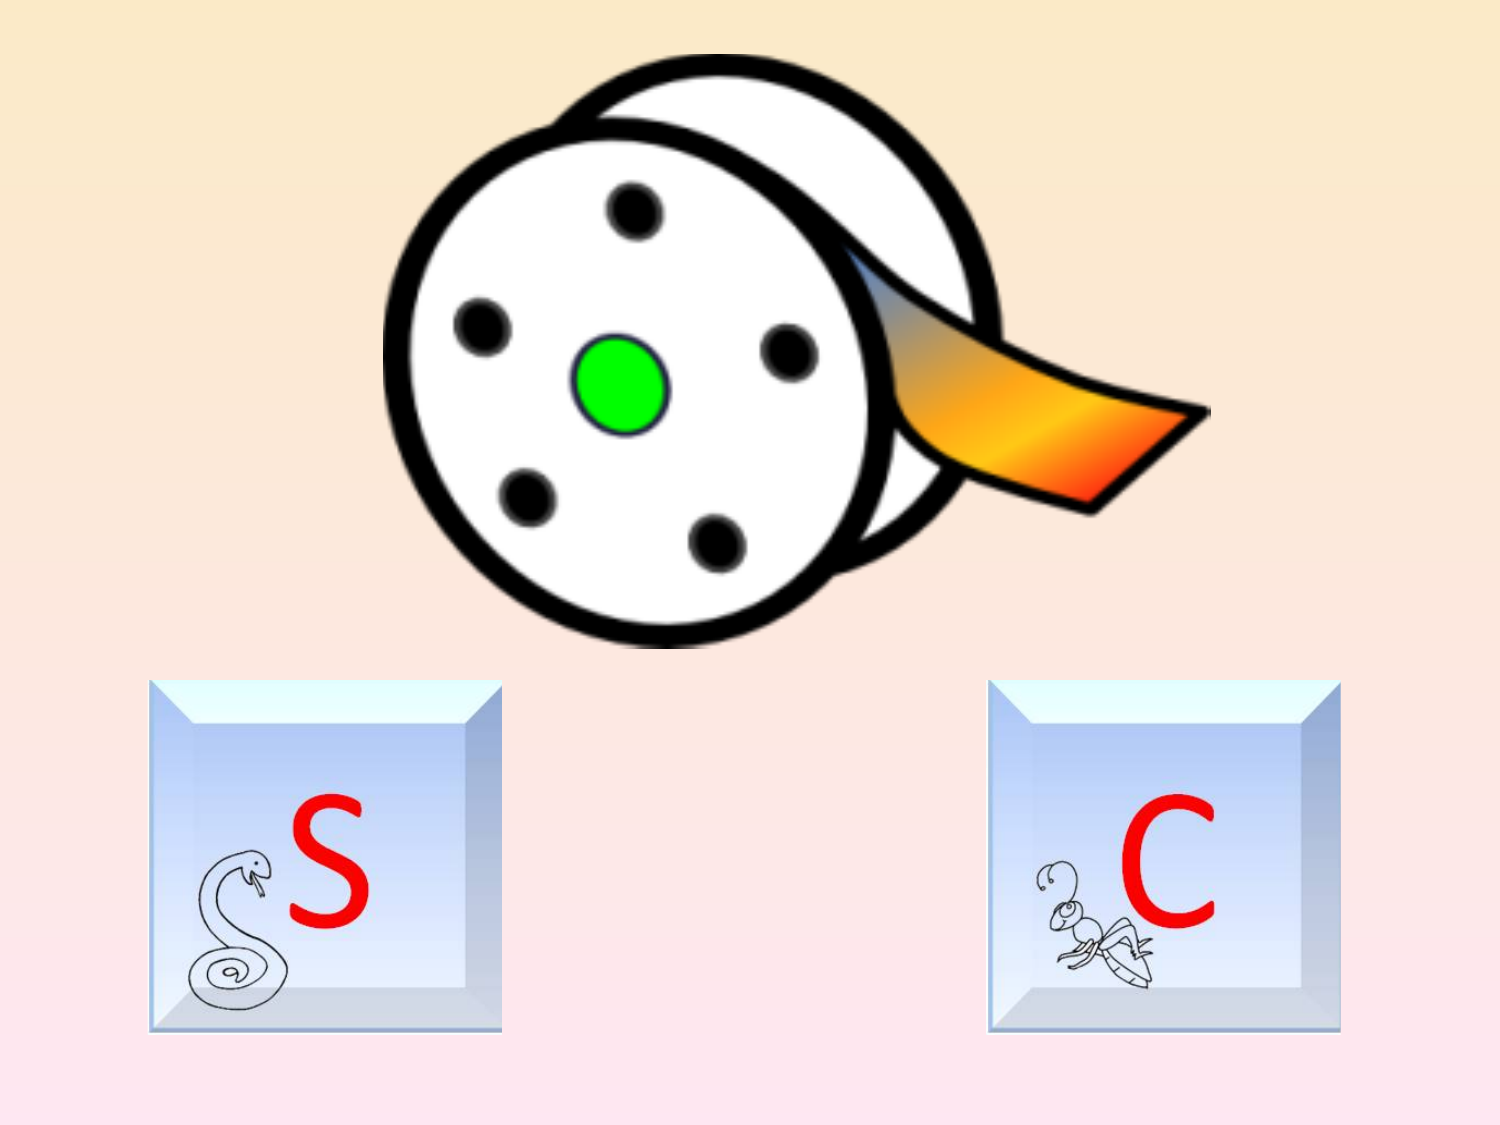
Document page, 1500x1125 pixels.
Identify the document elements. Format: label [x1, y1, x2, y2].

picture [986, 680, 1341, 1035]
picture [147, 680, 502, 1035]
picture [383, 54, 1211, 649]
